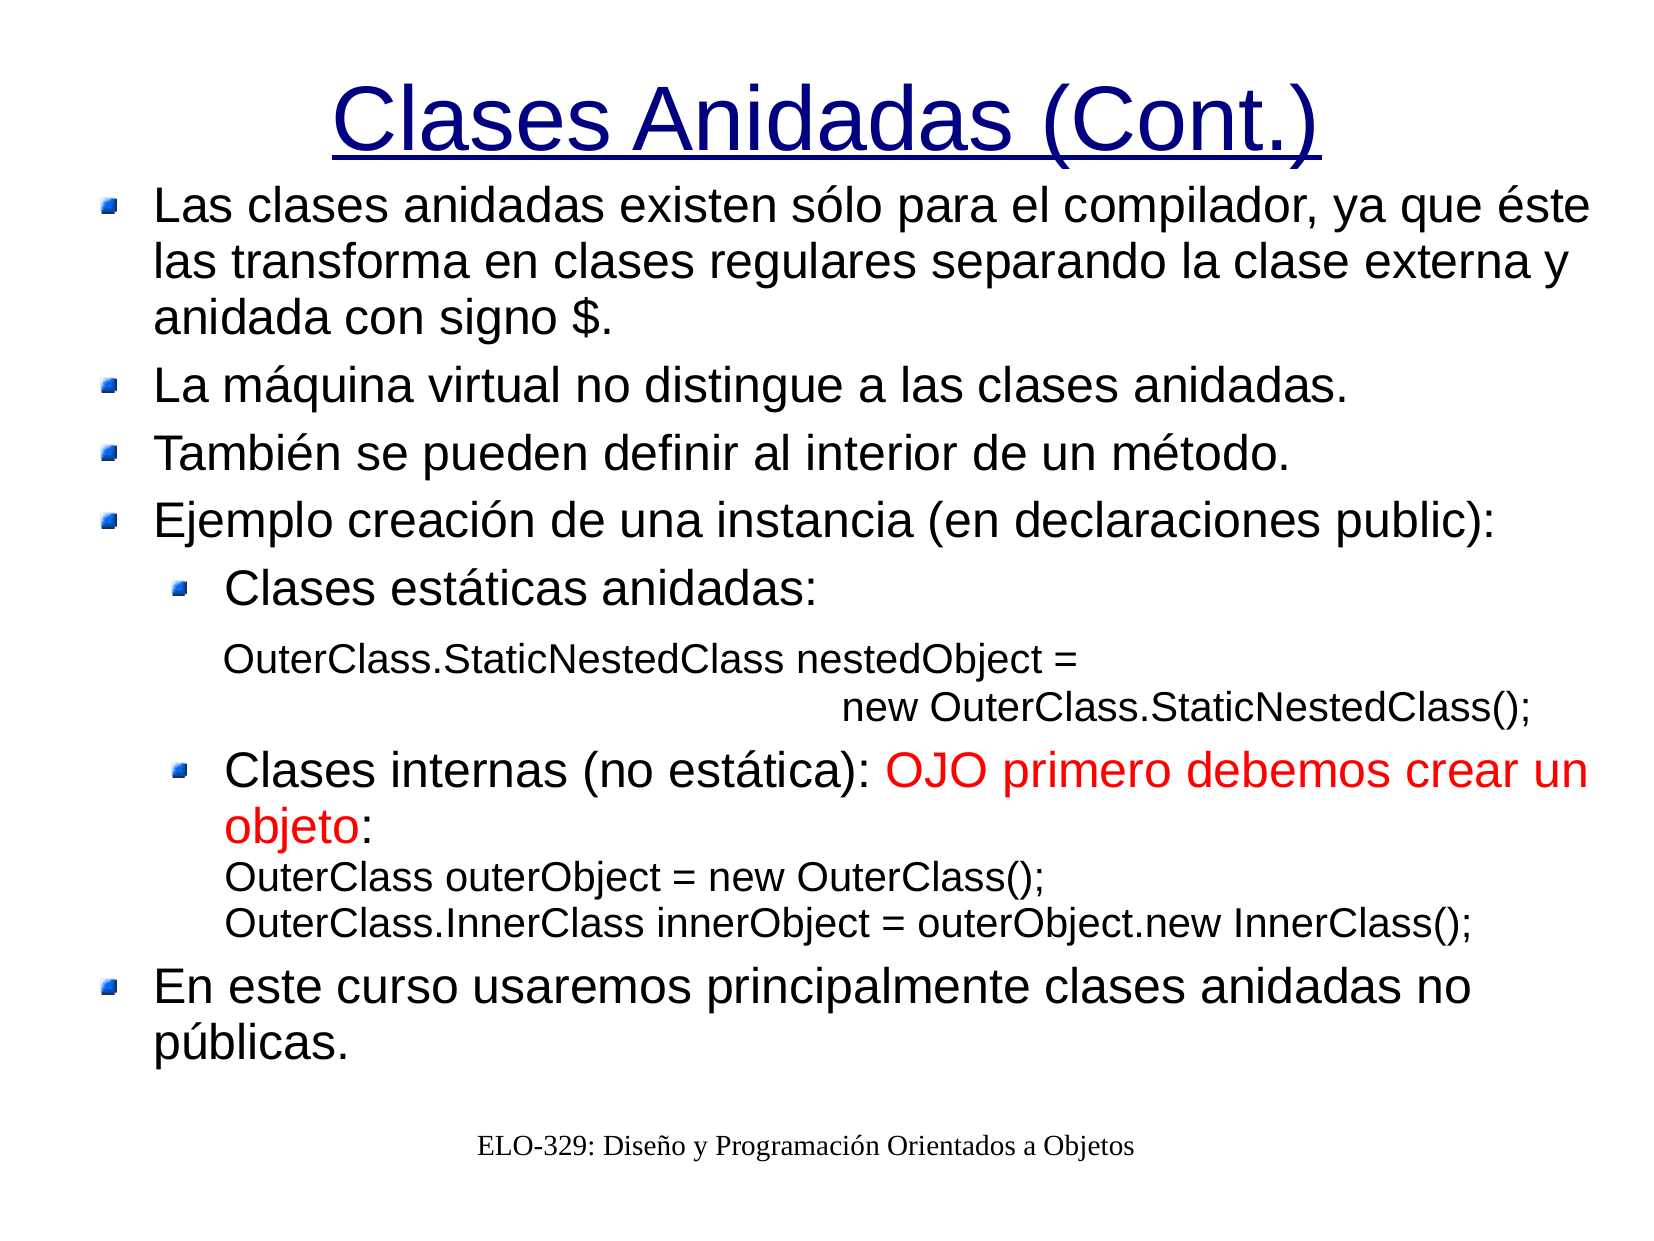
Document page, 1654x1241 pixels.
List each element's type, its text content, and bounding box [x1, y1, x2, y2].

list Las clases anidadas existen sólo para el compilador, ya que éste las transforma en clases regulares separando la clase externa y anidada con signo $. La máquina virtual no distingue a las clases anidadas. También se pueden definir al interior de un método. Ejemplo creación de una instancia (en declaraciones public): Clases estáticas anidadas: OuterClass.StaticNestedClass nestedObject = new OuterClass.StaticNestedClass(); Clases internas (no estática): OJO primero debemos crear un objeto: OuterClass outerObject = new OuterClass(); OuterClass.InnerClass innerObject = outerObject.new InnerClass(); En este curso usaremos principalmente clases anidadas no públicas. [82, 177, 1613, 1163]
title Clases Anidadas (Cont.)‏ [82, 49, 1571, 177]
